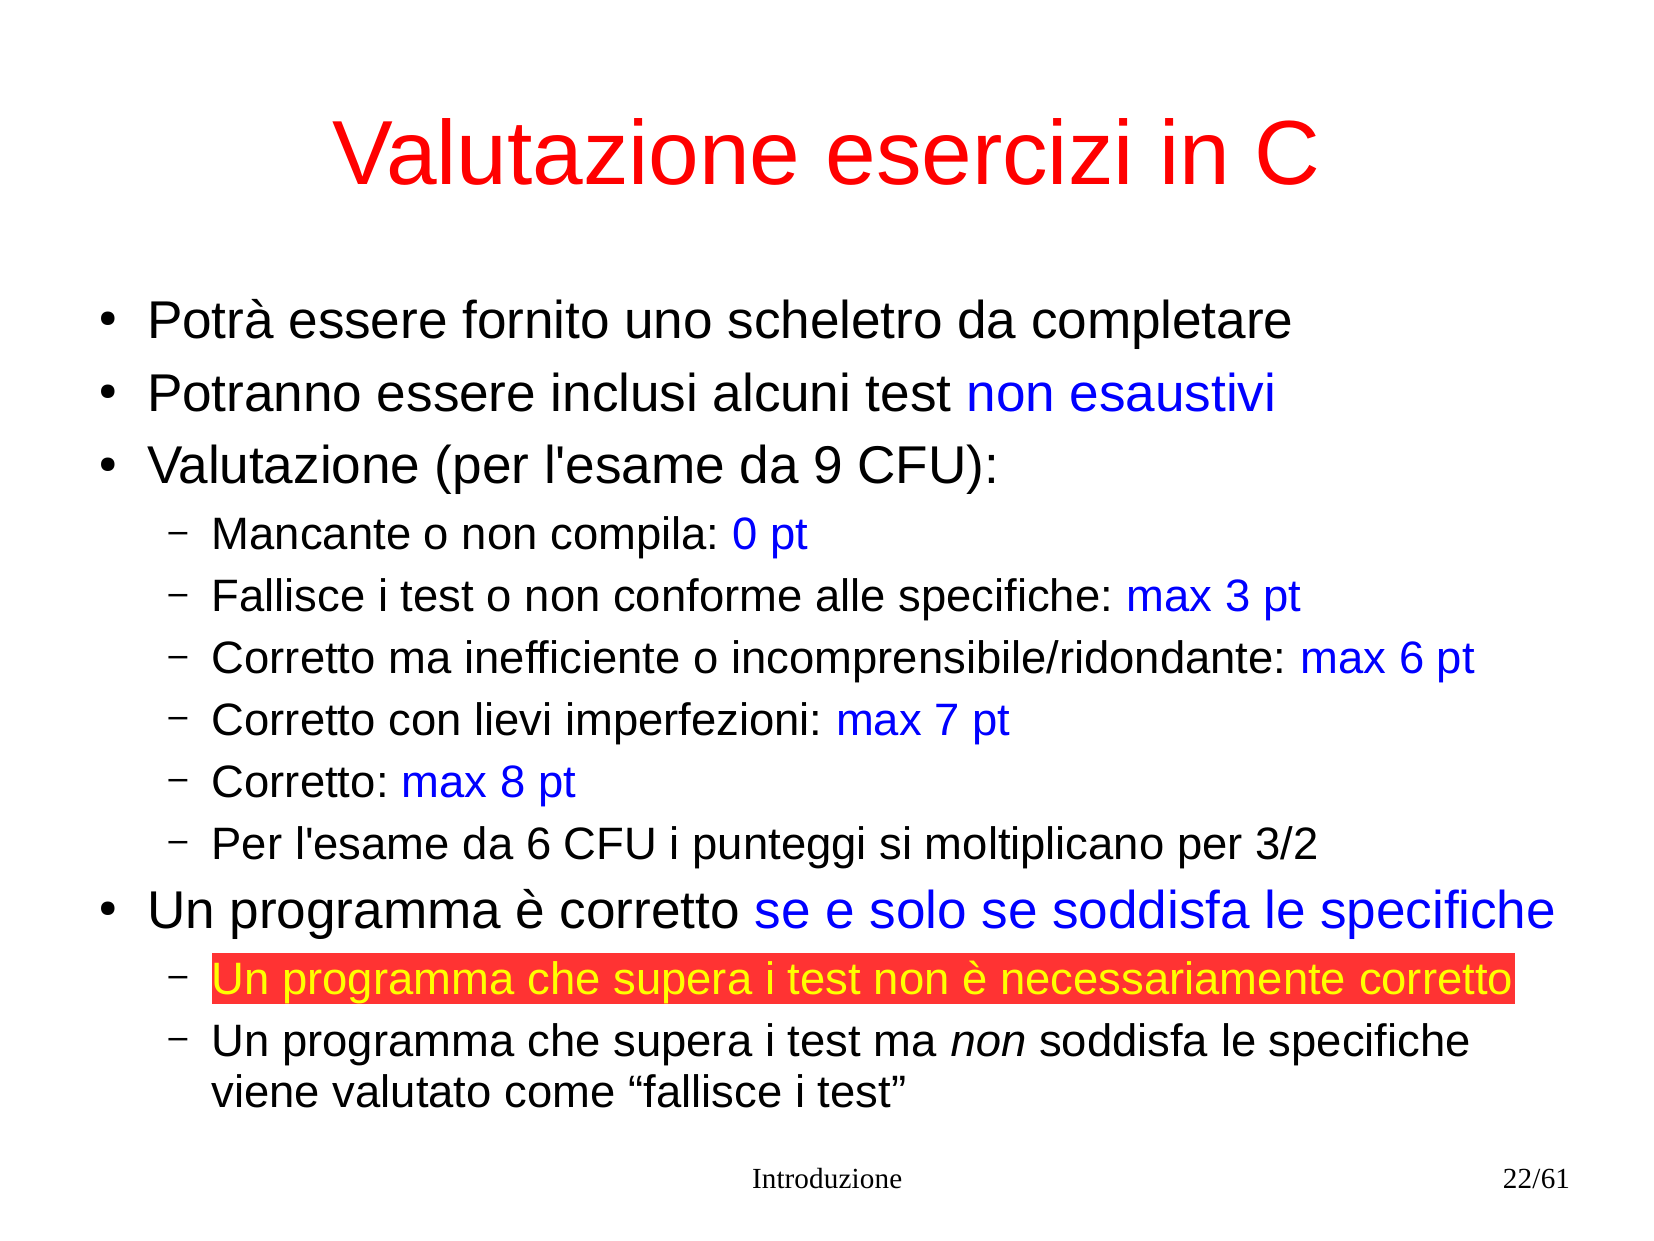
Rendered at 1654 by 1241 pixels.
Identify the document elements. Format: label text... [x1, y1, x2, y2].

title Valutazione esercizi in C [82, 49, 1571, 257]
list Potrà essere fornito uno scheletro da completare Potranno essere inclusi alcuni test non esaustivi Valutazione (per l'esame da 9 CFU): Mancante o non compila: 0 pt Fallisce i test o non conforme alle specifiche: max 3 pt Corretto ma inefficiente o incomprensibile/ridondante: max 6 pt Corretto con lievi imperfezioni: max 7 pt Corretto: max 8 pt Per l'esame da 6 CFU i punteggi si moltiplicano per 3/2 Un programma è corretto se e solo se soddisfa le specifiche Un programma che supera i test non è necessariamente corretto Un programma che supera i test ma non soddisfa le specifiche viene valutato come “fallisce i test” [82, 290, 1571, 1126]
